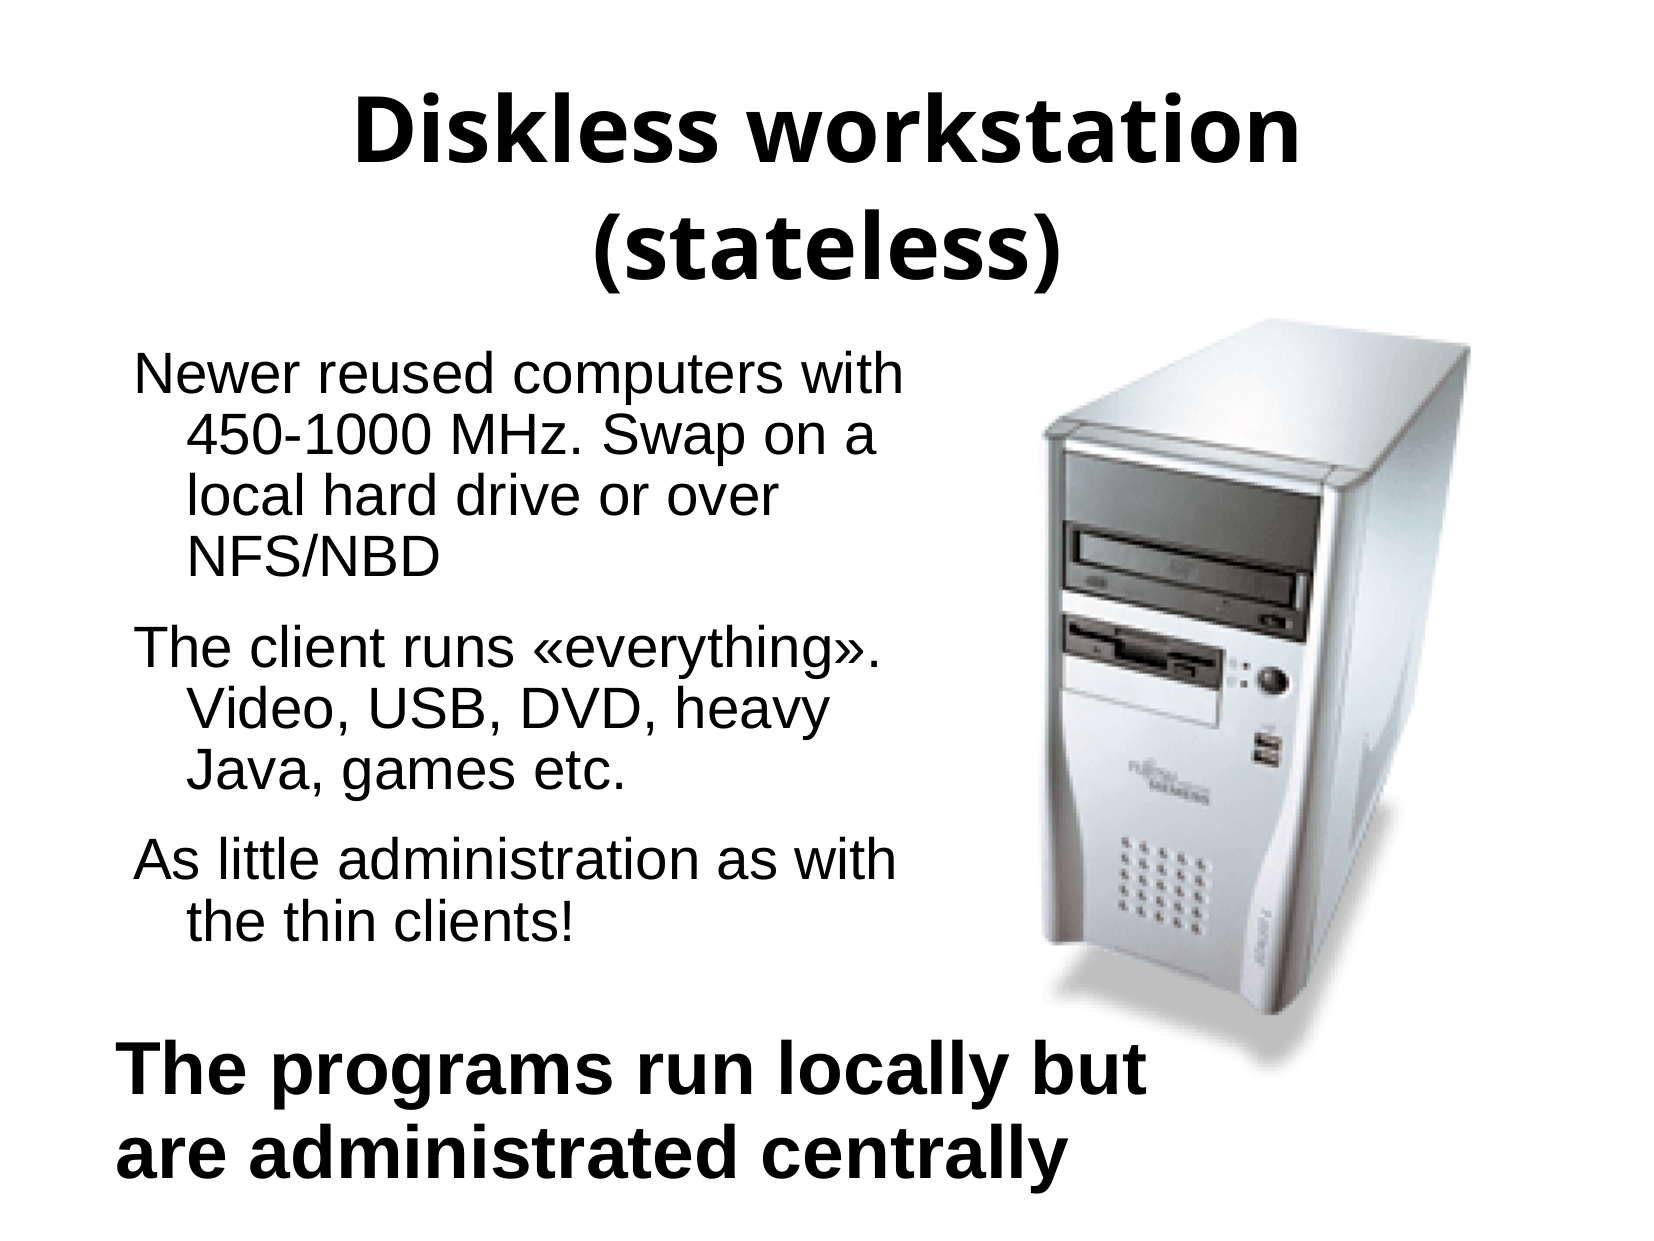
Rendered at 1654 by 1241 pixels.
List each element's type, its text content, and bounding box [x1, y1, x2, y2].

list Newer reused computers with 450-1000 MHz. Swap on a local hard drive or over NFS/NBD The client runs «everything». Video, USB, DVD, heavy Java, games etc. As little administration as with the thin clients! [115, 344, 947, 971]
title Diskless workstation (stateless) [121, 59, 1534, 312]
text_box The programs run locally but are administrated centrally [115, 1026, 1203, 1220]
picture [1021, 303, 1476, 1085]
